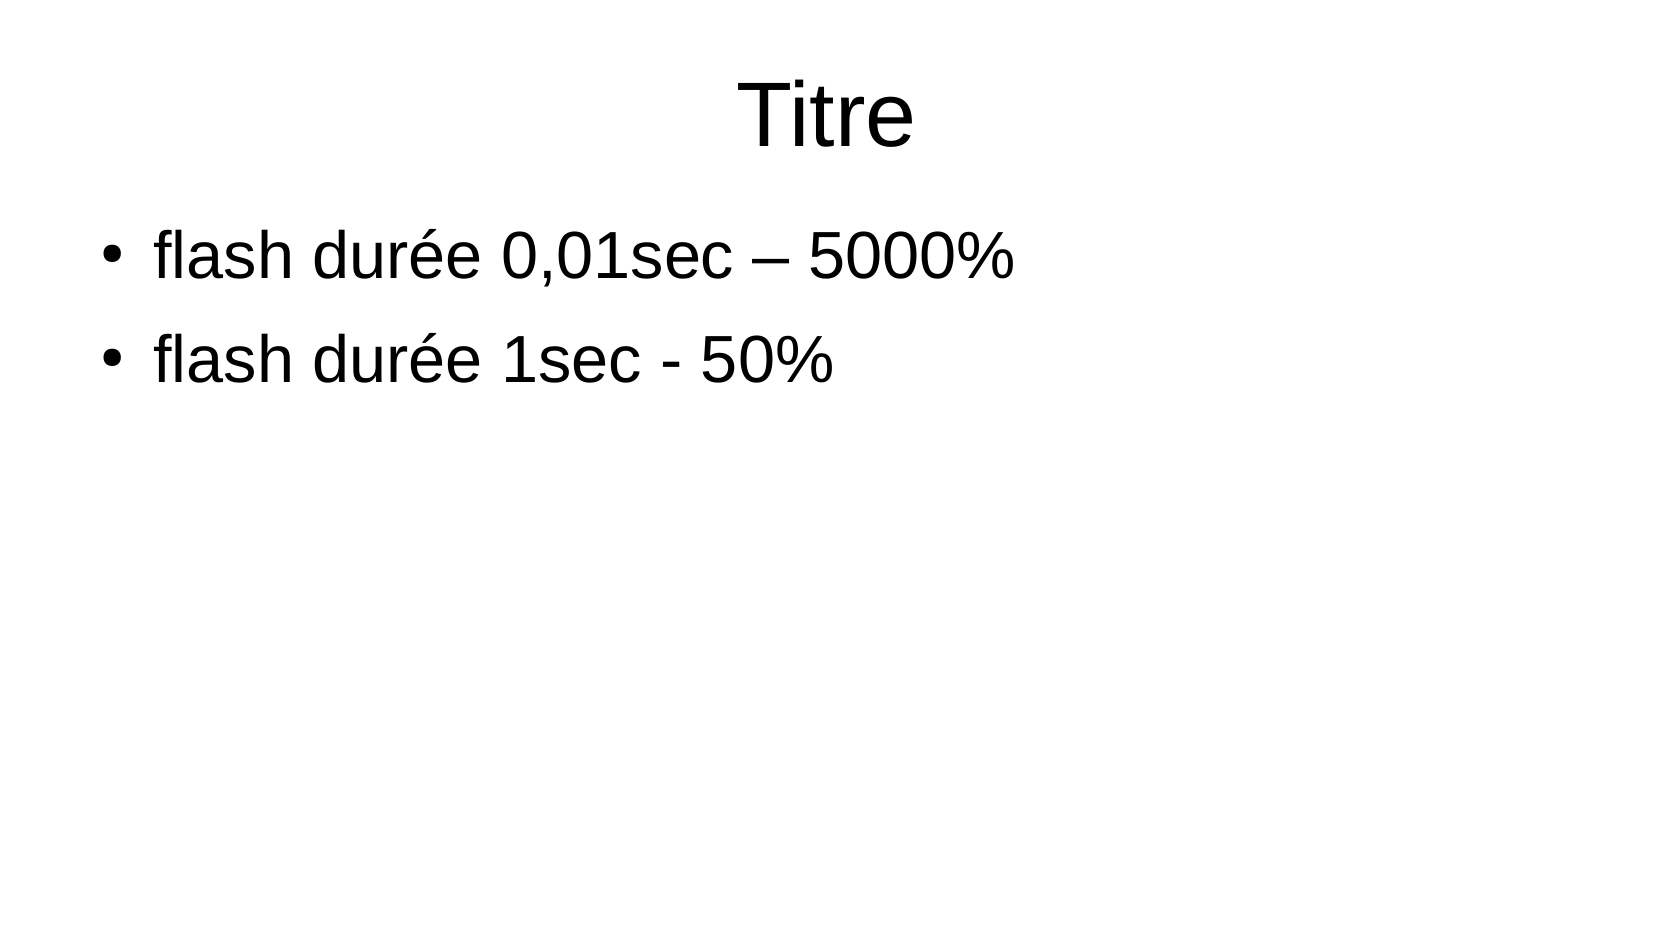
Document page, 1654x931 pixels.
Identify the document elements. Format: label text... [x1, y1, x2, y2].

list flash durée 0,01sec – 5000% flash durée 1sec - 50% [82, 217, 1571, 758]
title Titre [82, 37, 1571, 193]
